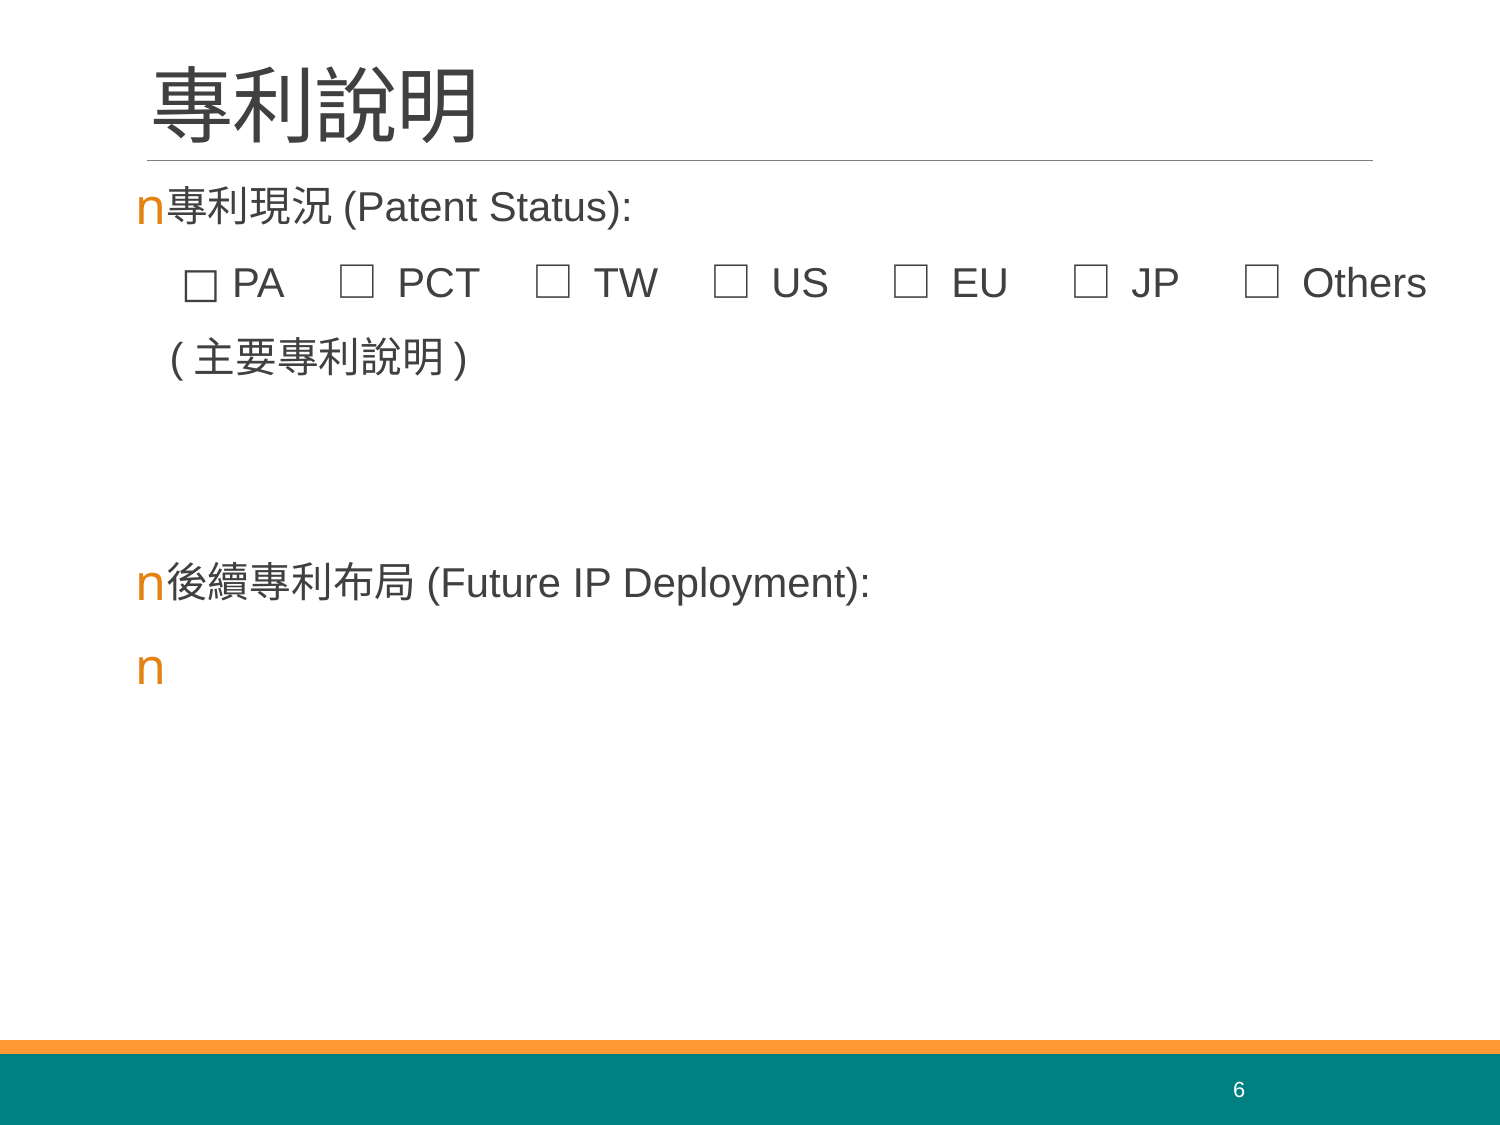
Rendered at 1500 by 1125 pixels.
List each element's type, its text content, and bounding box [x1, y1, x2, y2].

list 專利現況(Patent Status): □ PA □ PCT □ TW □ US □ EU □ JP □ Others (主要專利說明) 後續專利布局(Future IP Deployment): [135, 172, 1447, 963]
text_box [1218, 1059, 1380, 1120]
title 專利說明 [135, 1, 1373, 161]
